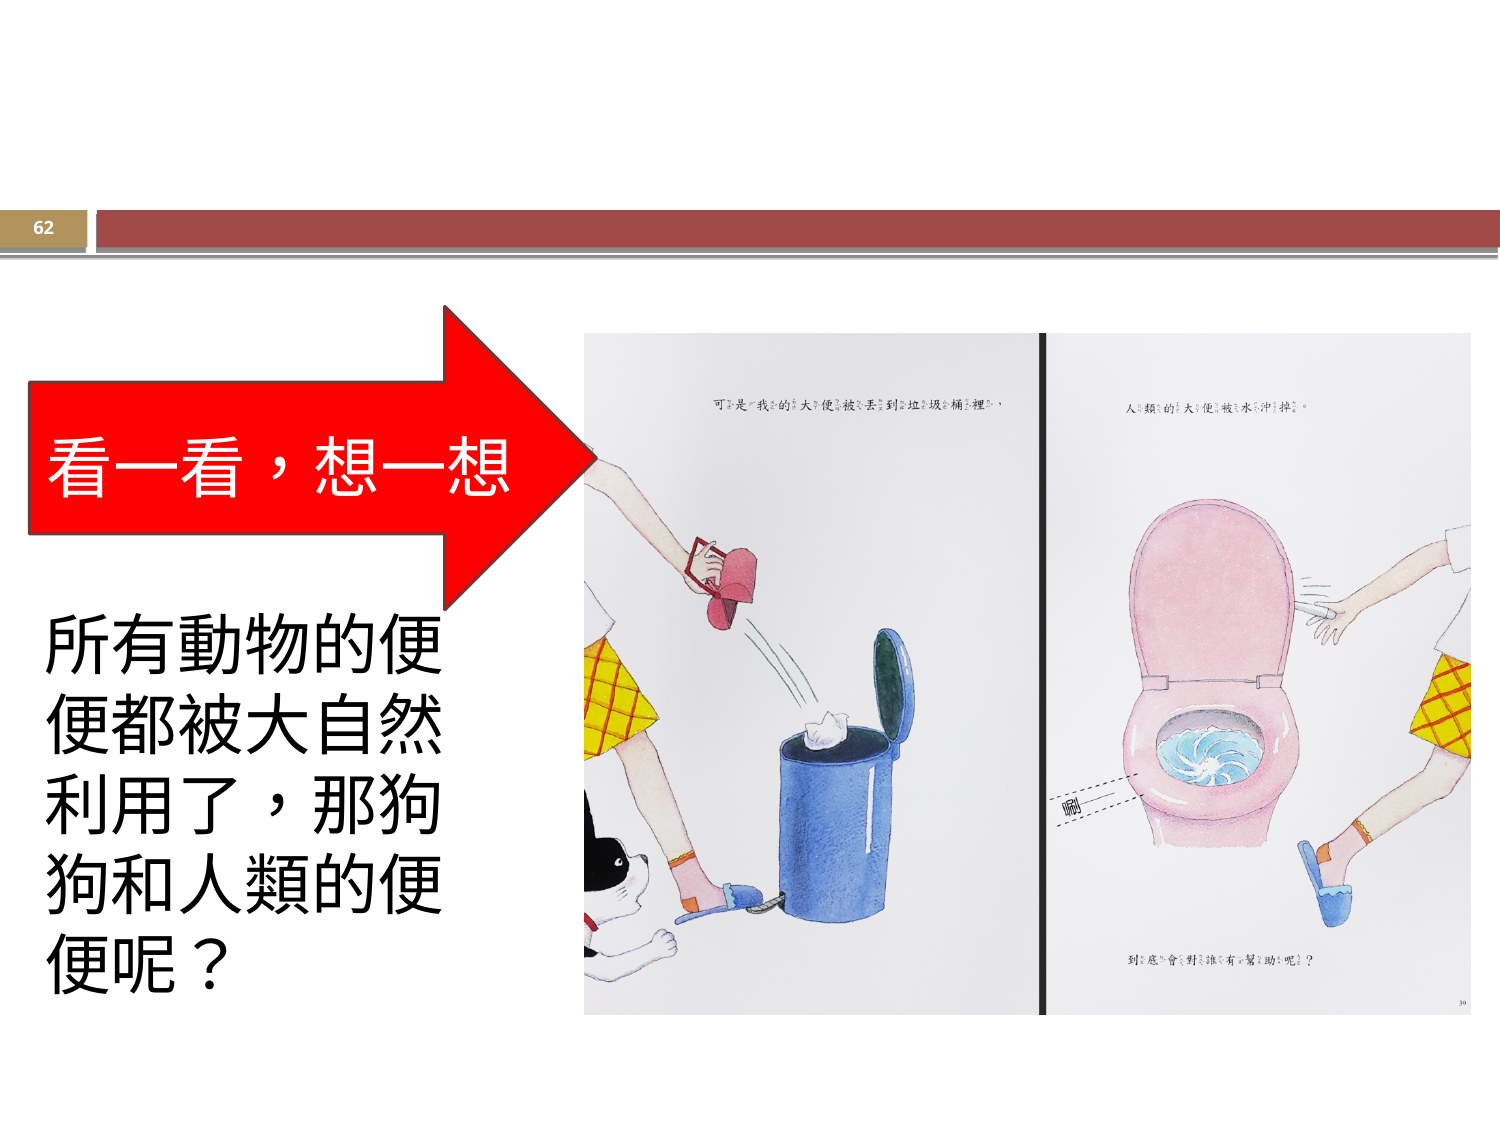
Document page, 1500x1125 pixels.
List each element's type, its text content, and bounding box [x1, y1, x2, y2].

text_box 看一看，想一想 [31, 418, 529, 514]
slide_number <編號> [0, 208, 88, 249]
text_box 所有動物的便便都被大自然利用了，那狗狗和人類的便便呢？ [29, 595, 479, 1011]
text_box [29, 306, 597, 595]
picture [584, 333, 1471, 1015]
